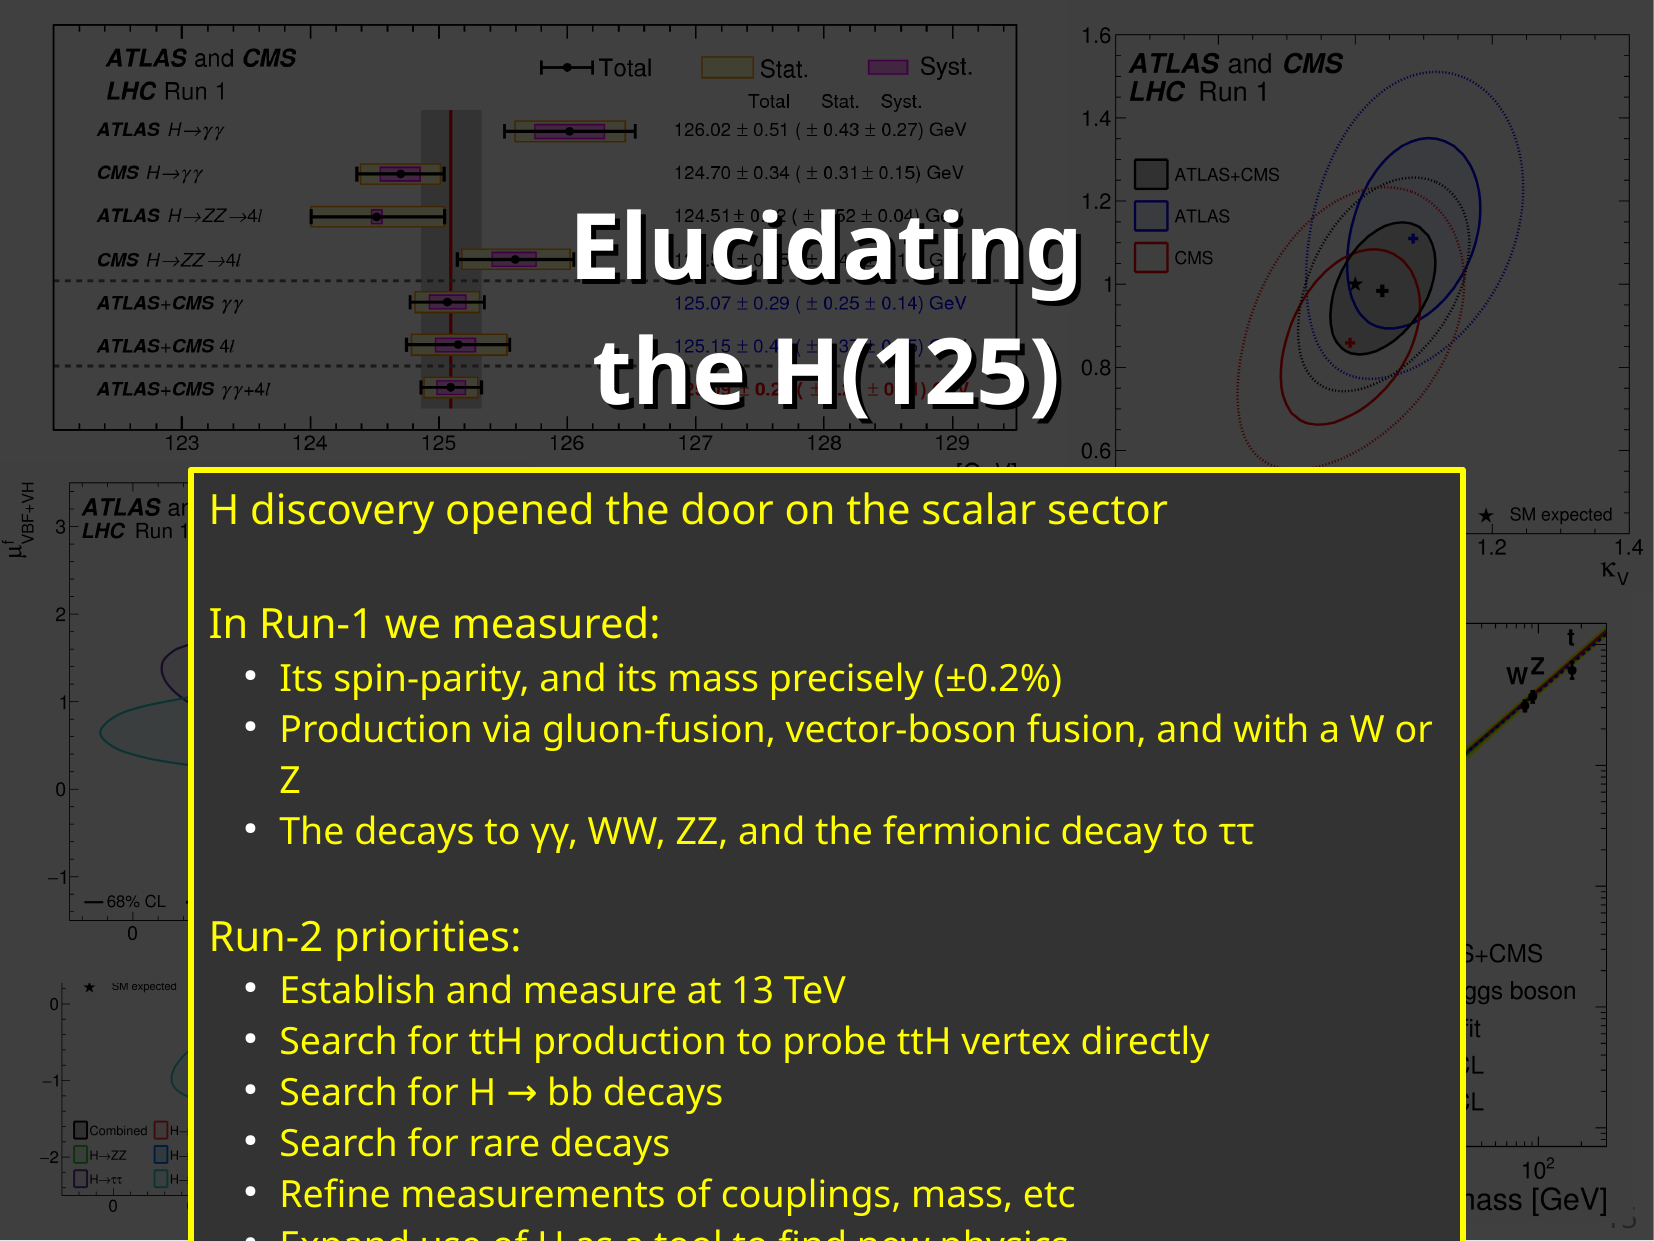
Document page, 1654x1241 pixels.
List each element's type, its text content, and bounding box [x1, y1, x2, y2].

text_box H discovery opened the door on the scalar sector In Run-1 we measured: Its spin-parity, and its mass precisely (±0.2%) Production via gluon-fusion, vector-boson fusion, and with a W or Z The decays to γγ, WW, ZZ, and the fermionic decay to ττ Run-2 priorities: Establish and measure at 13 TeV Search for ttH production to probe ttH vertex directly Search for H → bb decays Search for rare decays Refine measurements of couplings, mass, etc Expand use of H as a tool to find new physics [190, 547, 1463, 1202]
text_box Elucidating the H(125) [496, 173, 1158, 403]
text_box [0, 0, 1654, 1241]
